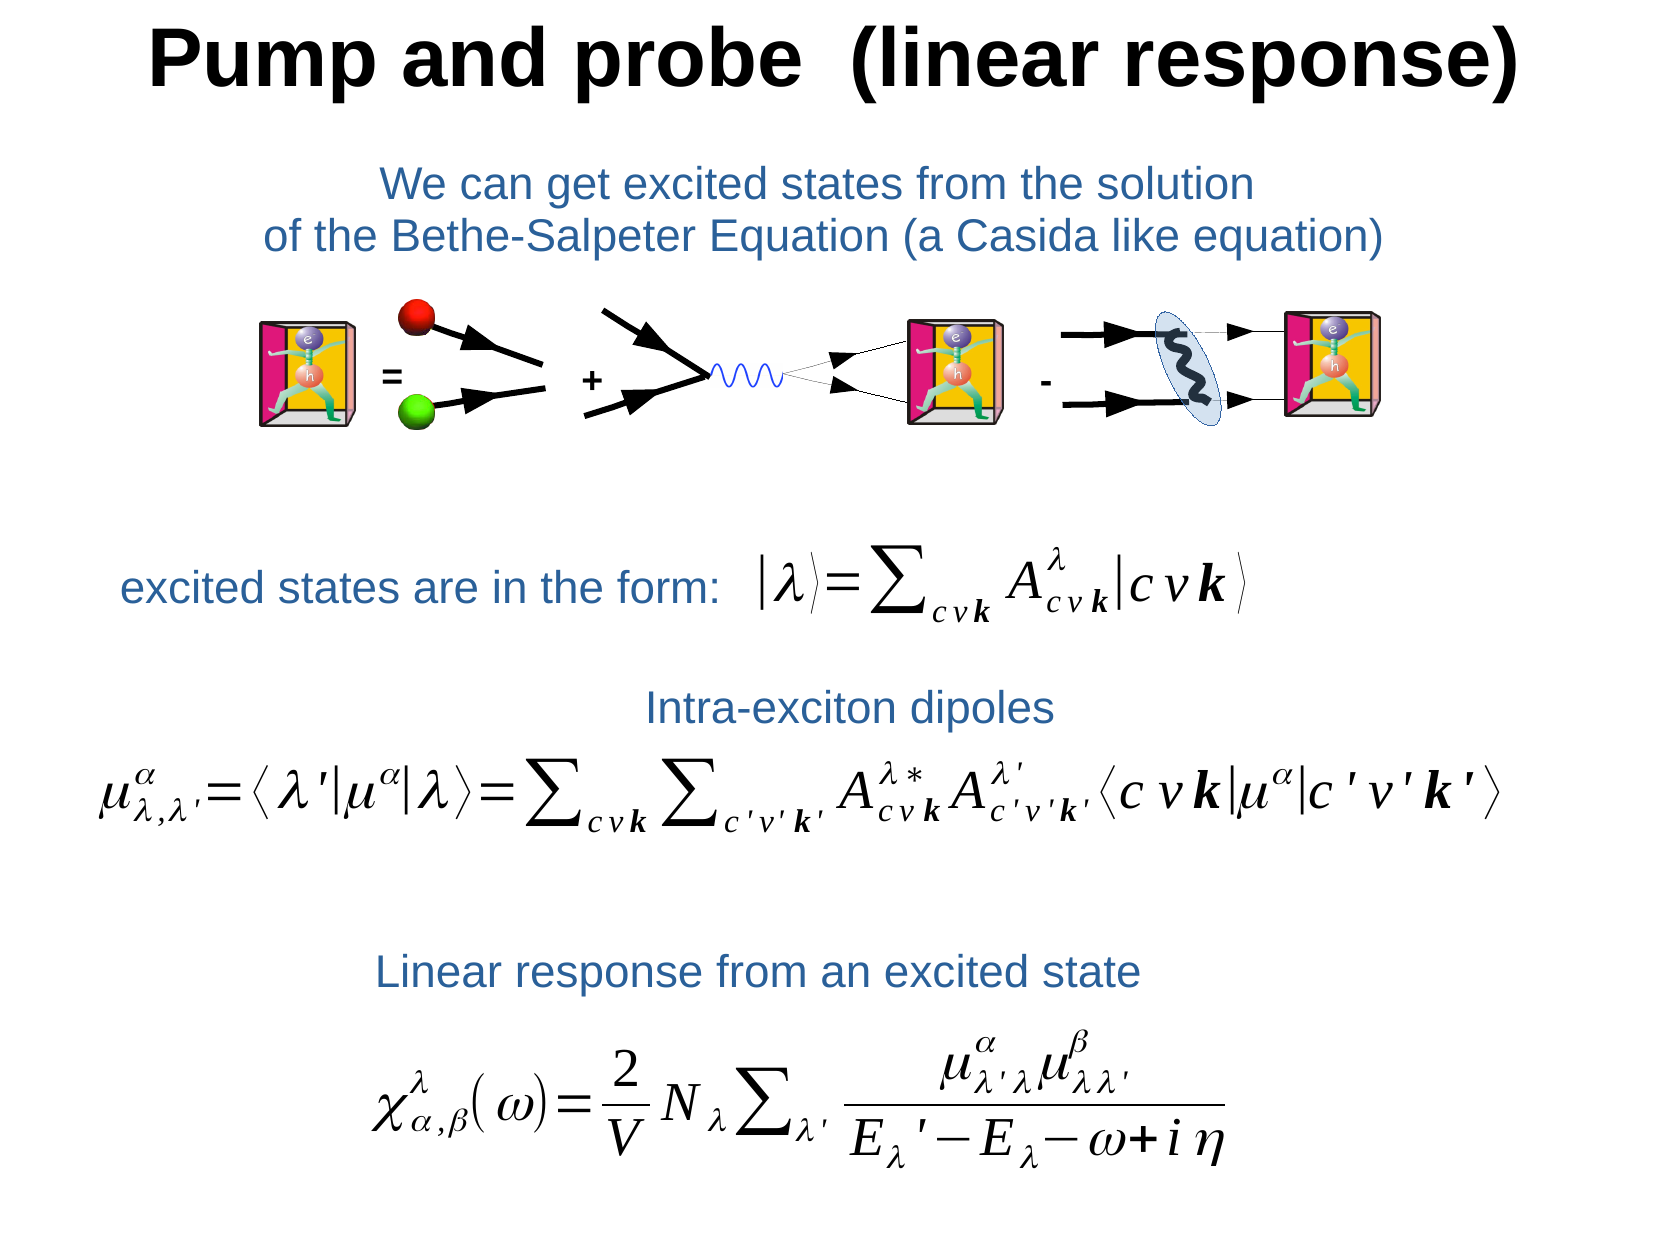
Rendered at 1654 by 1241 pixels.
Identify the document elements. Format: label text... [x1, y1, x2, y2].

picture [907, 319, 1004, 425]
text_box - [1025, 352, 1090, 409]
picture [1284, 311, 1381, 417]
text_box excited states are in the form: [105, 555, 751, 622]
picture [710, 363, 783, 388]
picture [259, 321, 356, 427]
text_box + [566, 352, 632, 409]
chart [83, 753, 1516, 841]
text_box We can get excited states from the solution of the Bethe-Salpeter Equation (a Casida like equation) [195, 150, 1453, 269]
text_box = [366, 347, 432, 405]
text_box Linear response from an excited state [360, 938, 1306, 1006]
text_box Intra-exciton dipoles [630, 675, 1081, 742]
text_box [1155, 311, 1222, 426]
chart [738, 543, 1261, 631]
picture [398, 299, 435, 336]
picture [398, 394, 435, 430]
title Pump and probe (linear response) [15, 0, 1654, 151]
chart [360, 1027, 1241, 1171]
